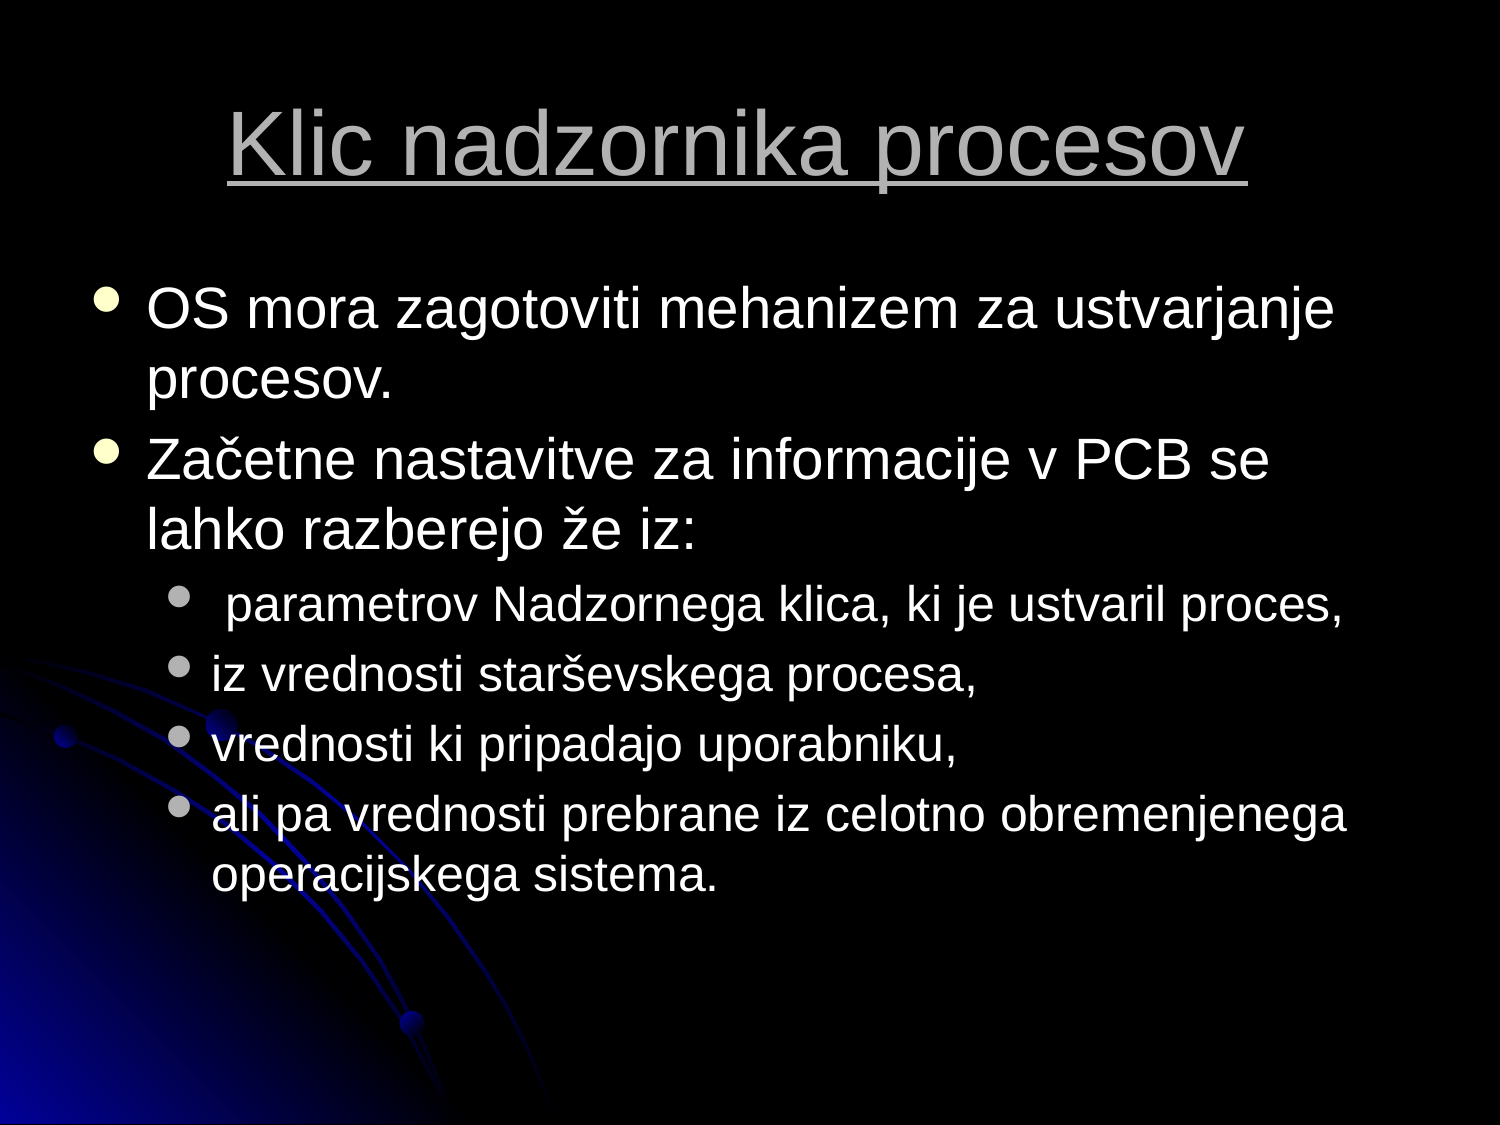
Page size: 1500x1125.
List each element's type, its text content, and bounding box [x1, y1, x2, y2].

list OS mora zagotoviti mehanizem za ustvarjanje procesov. Začetne nastavitve za informacije v PCB se lahko razberejo že iz: parametrov Nadzornega klica, ki je ustvaril proces, iz vrednosti starševskega procesa, vrednosti ki pripadajo uporabniku, ali pa vrednosti prebrane iz celotno obremenjenega operacijskega sistema. [75, 262, 1425, 1006]
title Klic nadzornika procesov [75, 45, 1425, 233]
